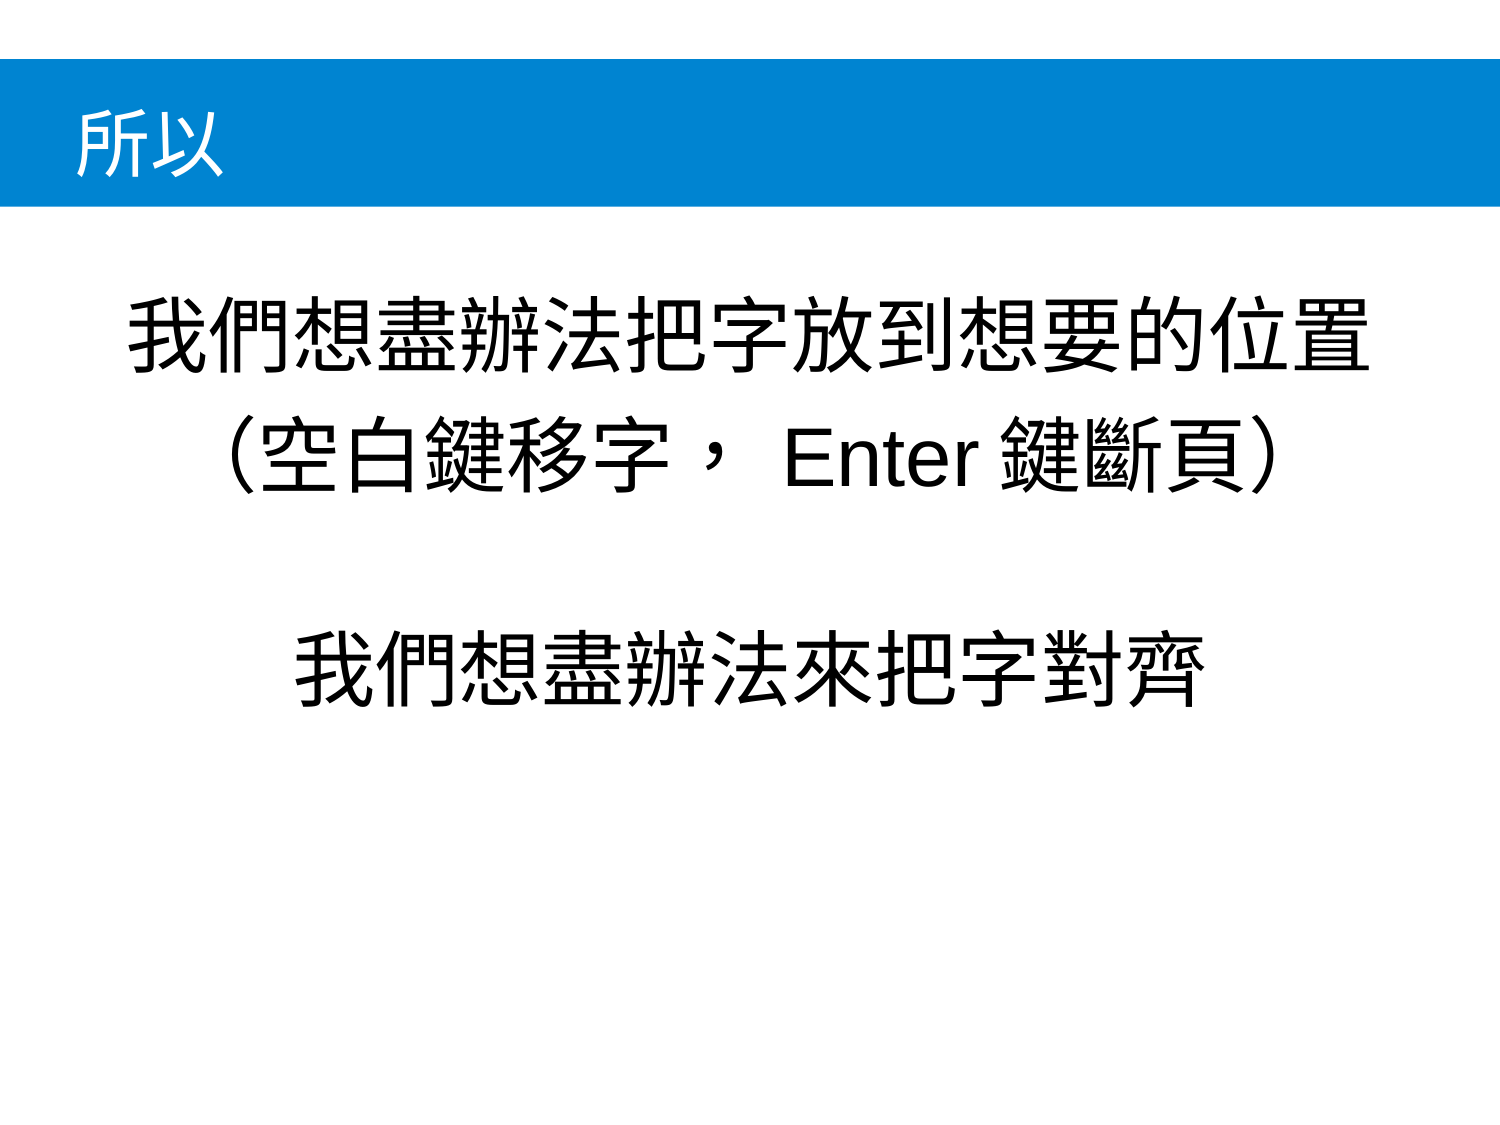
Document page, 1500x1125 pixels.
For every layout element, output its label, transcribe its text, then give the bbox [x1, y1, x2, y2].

title 所以 [75, 44, 1425, 233]
subtitle 我們想盡辦法把字放到想要的位置 （空白鍵移字，Enter鍵斷頁） 我們想盡辦法來把字對齊 [75, 269, 1426, 923]
